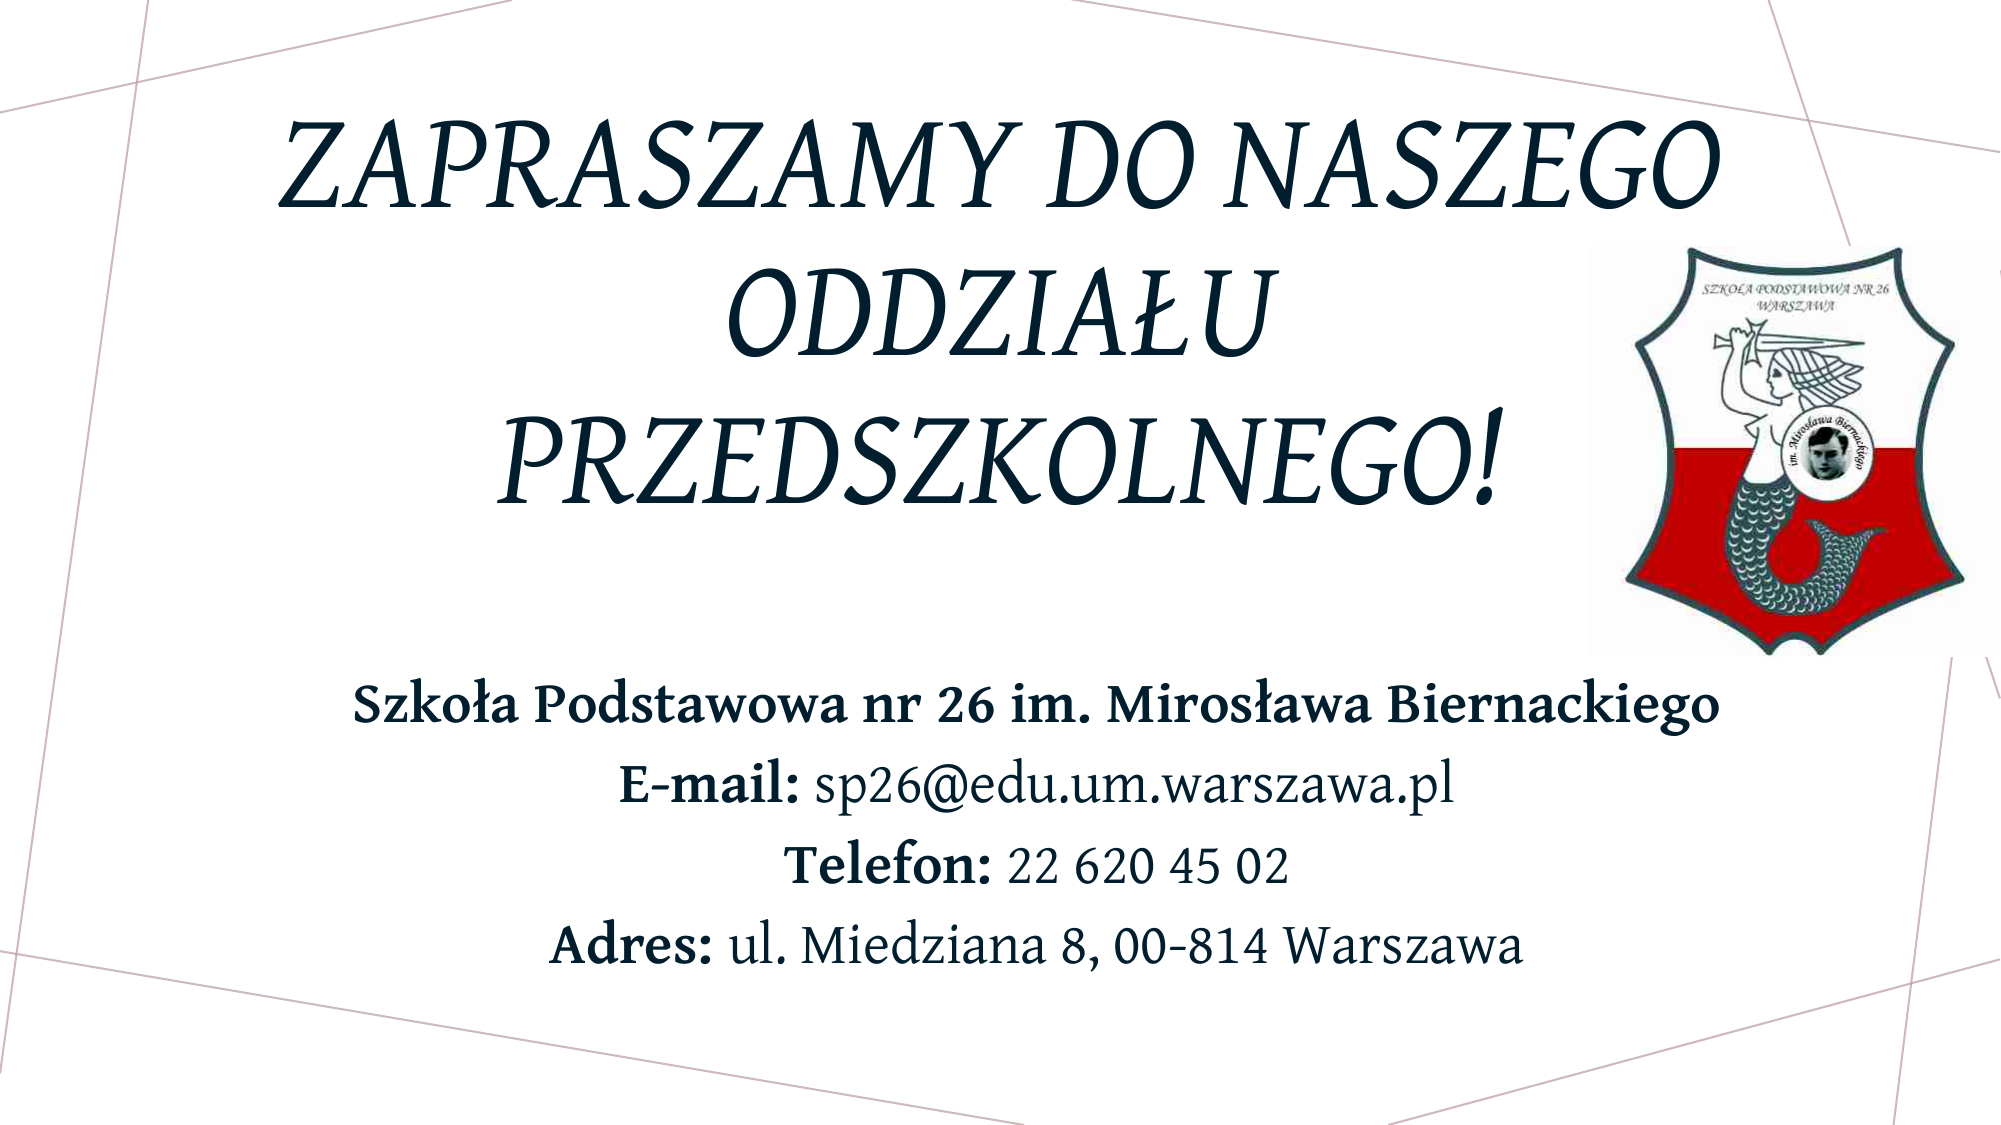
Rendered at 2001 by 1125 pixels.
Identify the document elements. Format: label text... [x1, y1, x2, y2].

picture [1590, 246, 2000, 657]
text_box Szkoła Podstawowa nr 26 im. Mirosława Biernackiego E-mail: sp26@edu.um.warszawa.pl Telefon: 22 620 45 02 Adres: ul. Miedziana 8, 00-814 Warszawa [249, 656, 1750, 843]
text_box Zapraszamy do naszego oddziału przedszkolnego! [249, 44, 1750, 542]
